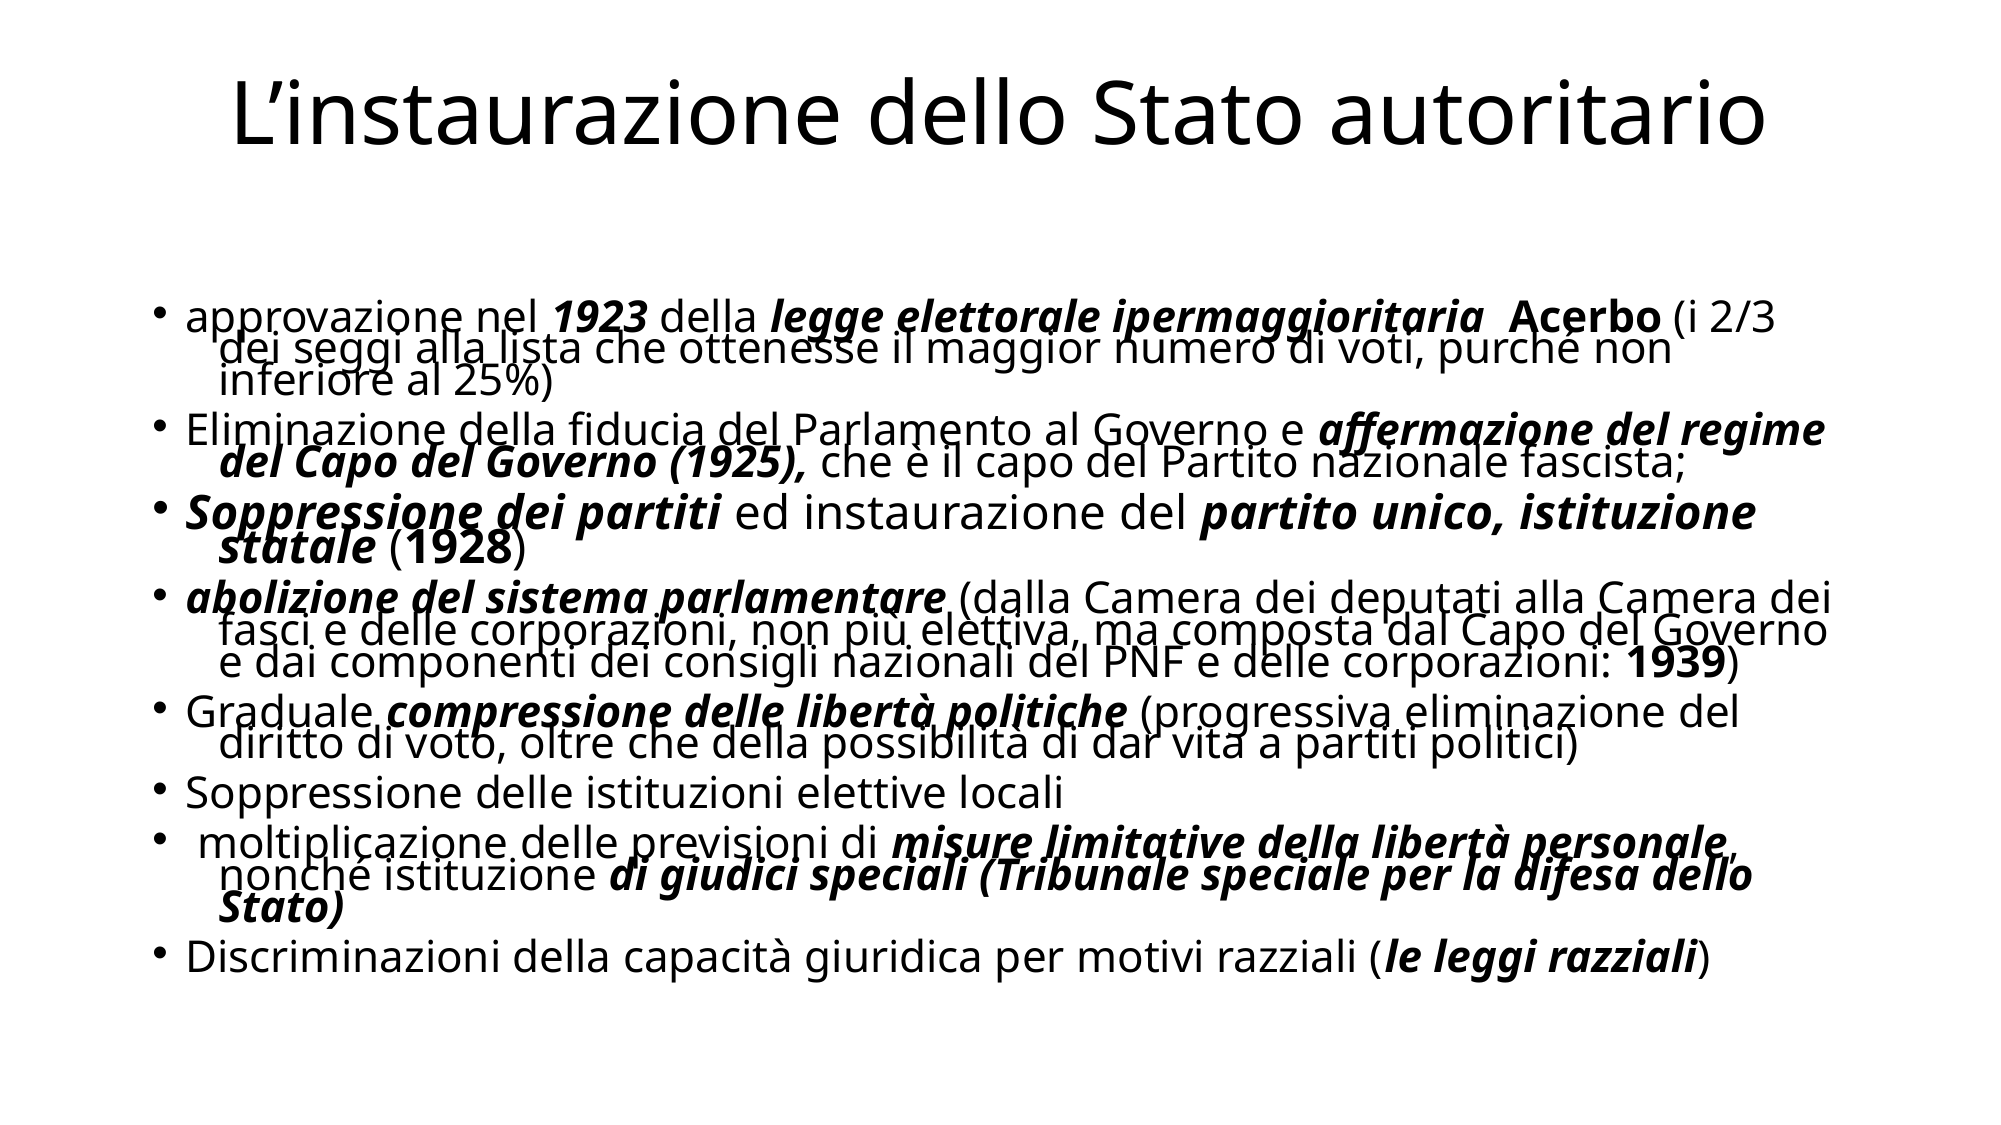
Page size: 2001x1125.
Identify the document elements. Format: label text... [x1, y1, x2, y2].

title L’instaurazione dello Stato autoritario [137, 59, 1863, 278]
list approvazione nel 1923 della legge elettorale ipermaggioritaria Acerbo (i 2/3 dei seggi alla lista che ottenesse il maggior numero di voti, purché non inferiore al 25%) Eliminazione della fiducia del Parlamento al Governo e affermazione del regime del Capo del Governo (1925), che è il capo del Partito nazionale fascista; Soppressione dei partiti ed instaurazione del partito unico, istituzione statale (1928) abolizione del sistema parlamentare (dalla Camera dei deputati alla Camera dei fasci e delle corporazioni, non più elettiva, ma composta dal Capo del Governo e dai componenti dei consigli nazionali del PNF e delle corporazioni: 1939) Graduale compressione delle libertà politiche (progressiva eliminazione del diritto di voto, oltre che della possibilità di dar vita a partiti politici) Soppressione delle istituzioni elettive locali moltiplicazione delle previsioni di misure limitative della libertà personale, nonché istituzione di giudici speciali (Tribunale speciale per la difesa dello Stato) Discriminazioni della capacità giuridica per motivi razziali (le leggi razziali) [137, 299, 1863, 1014]
